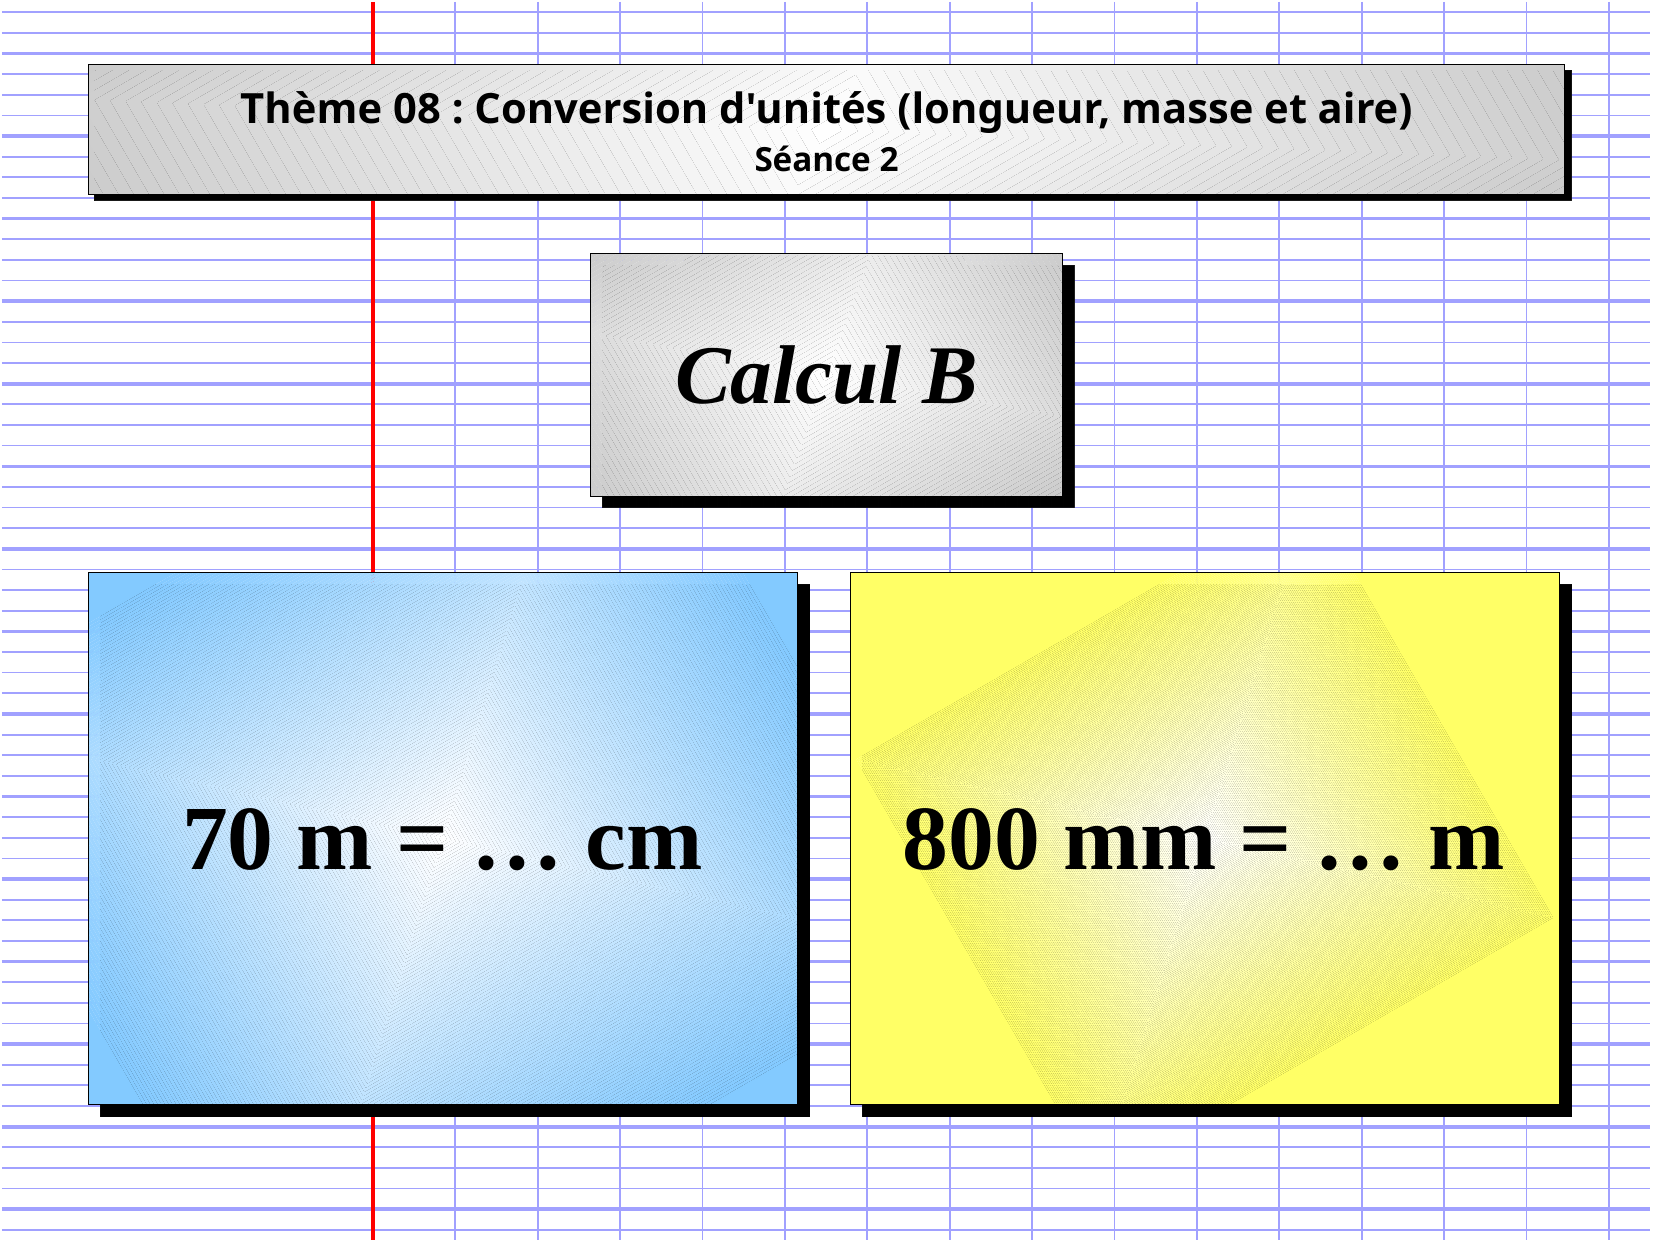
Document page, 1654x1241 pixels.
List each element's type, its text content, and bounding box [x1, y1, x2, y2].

text_box Calcul B [590, 253, 1063, 497]
picture [0, 0, 1654, 1241]
text_box 800 mm = … m [850, 572, 1560, 1105]
text_box Thème 08 : Conversion d'unités (longueur, masse et aire) Séance 2 [88, 64, 1565, 195]
text_box 70 m = … cm [88, 572, 798, 1105]
